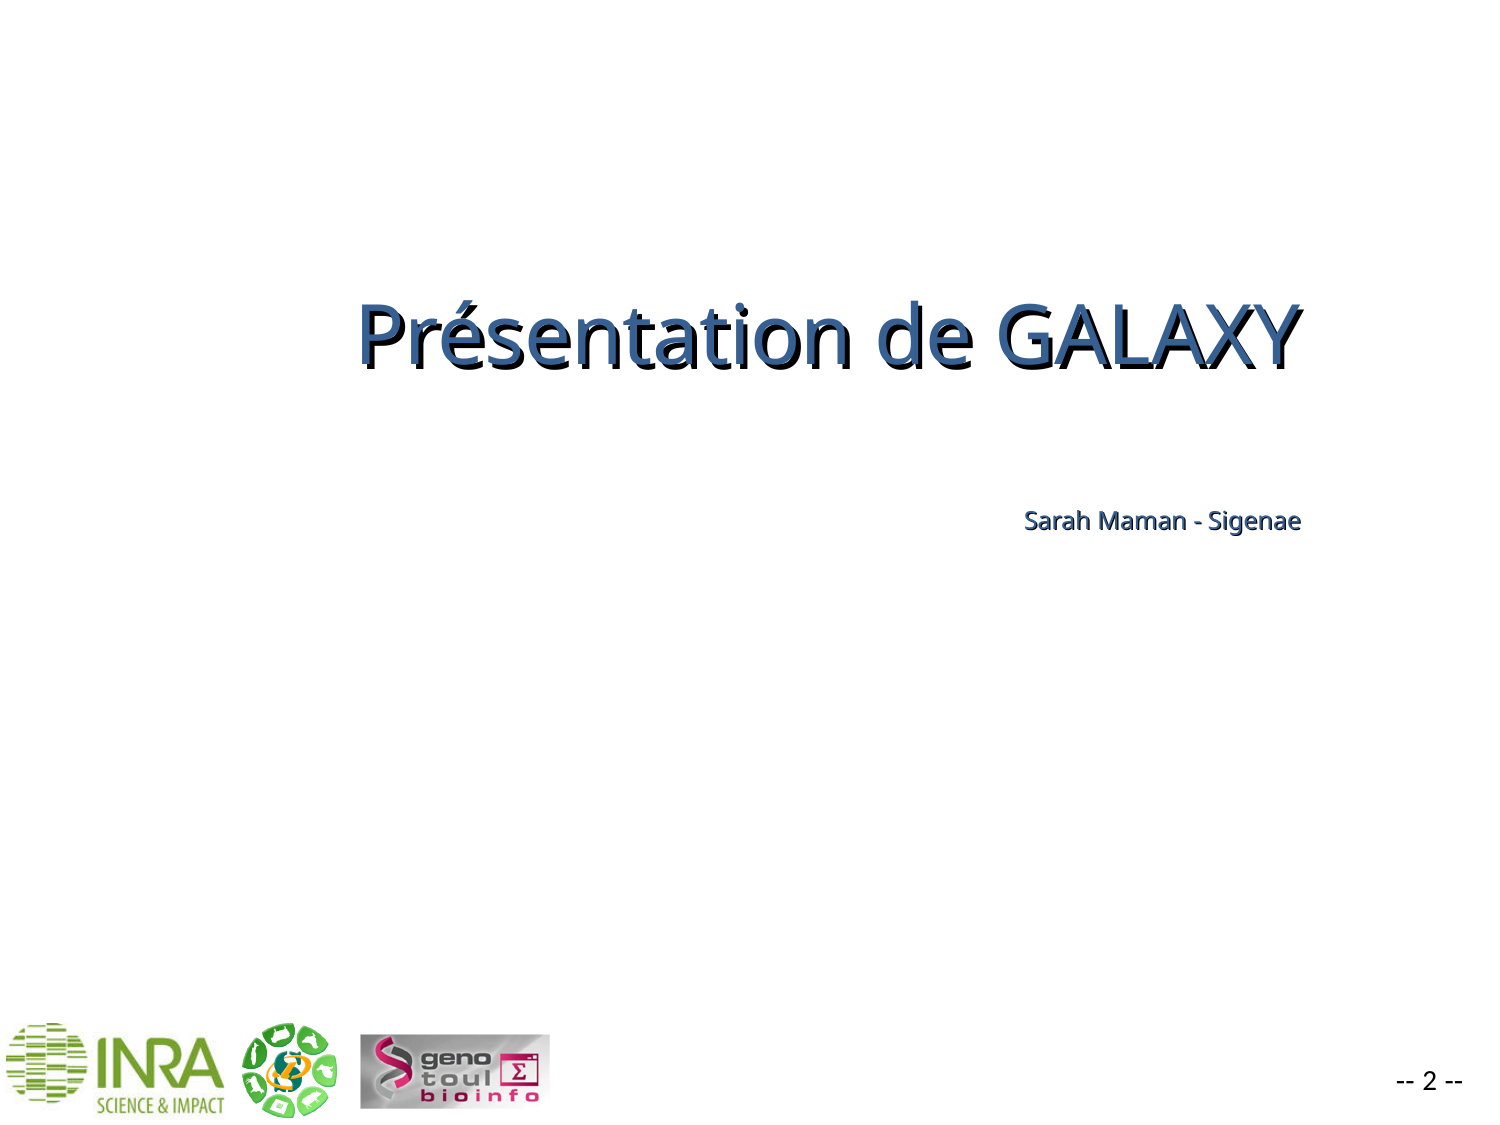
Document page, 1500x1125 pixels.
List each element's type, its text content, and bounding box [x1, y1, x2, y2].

text_box Présentation de GALAXY Sarah Maman - Sigenae [339, 179, 1395, 633]
